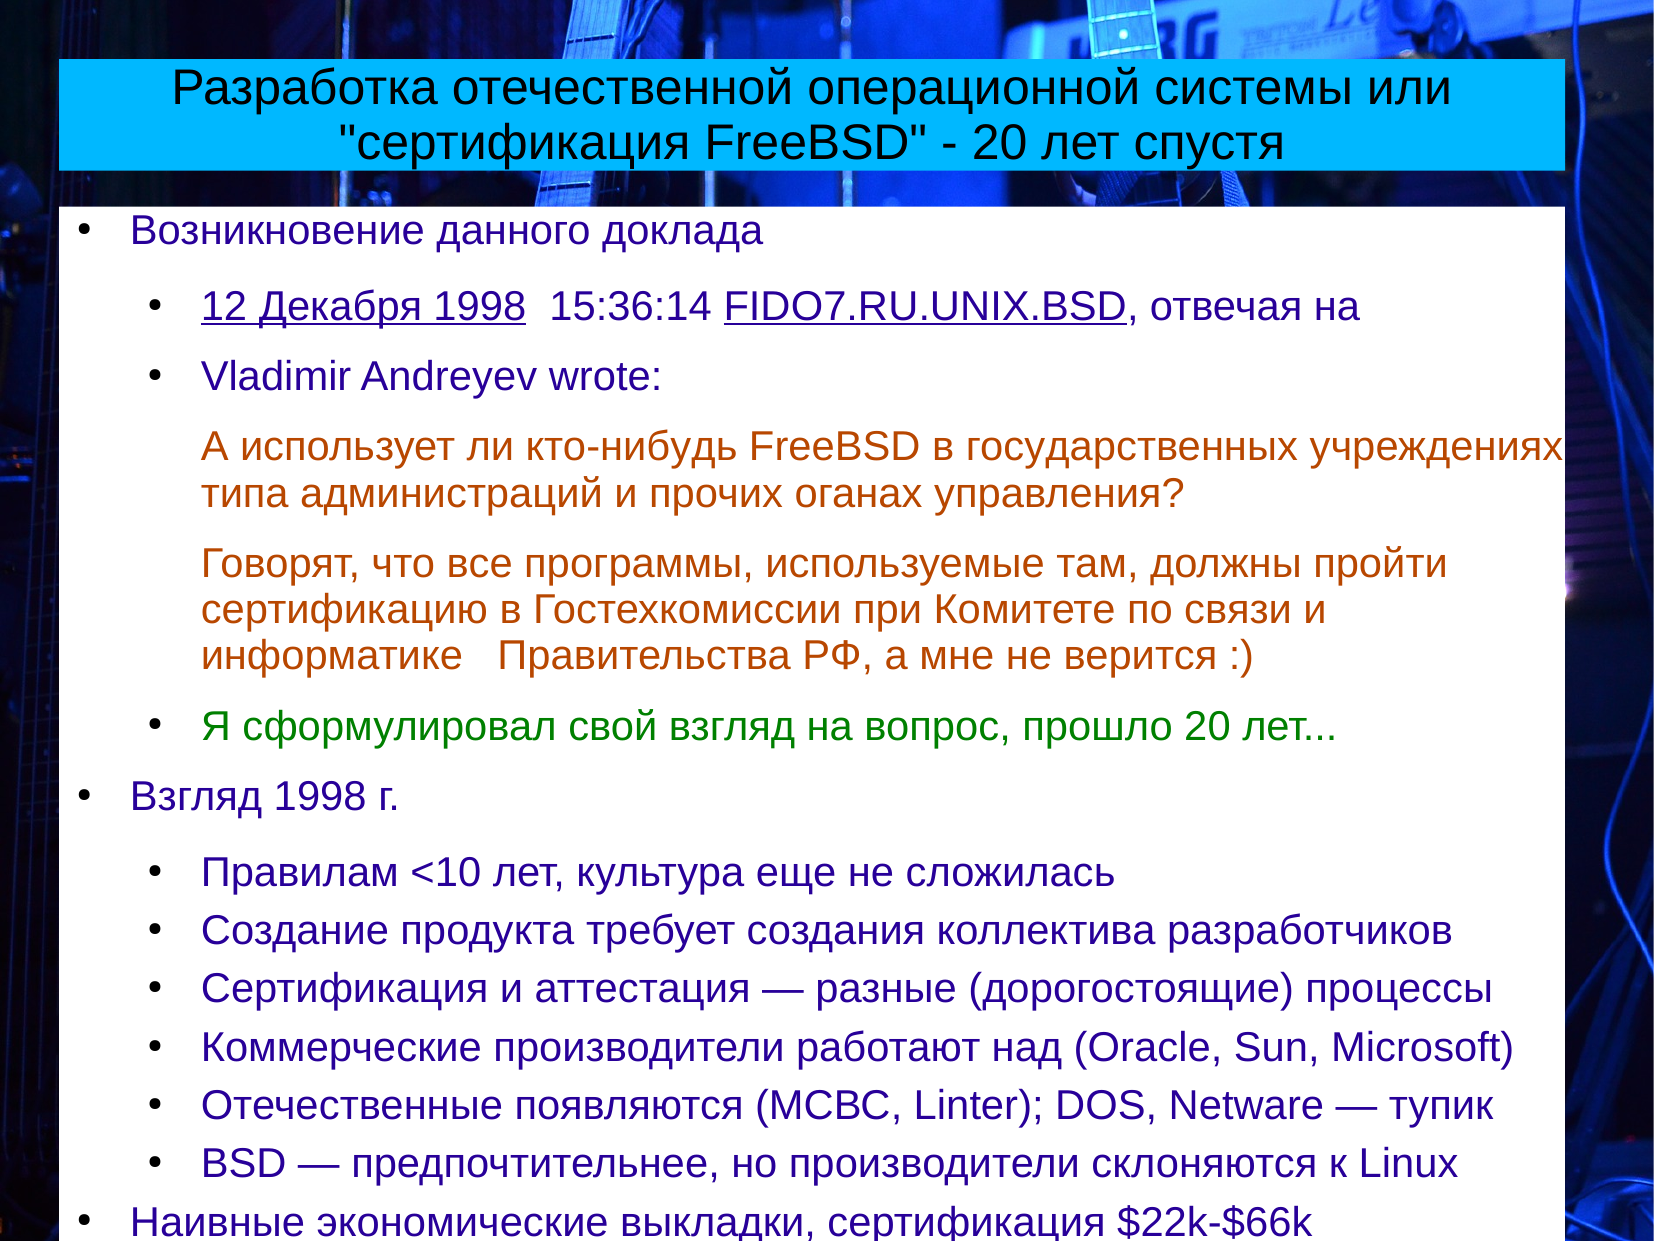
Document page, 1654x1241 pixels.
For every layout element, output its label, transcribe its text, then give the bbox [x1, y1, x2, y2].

list Возникновение данного доклада 12 Декабря 1998 15:36:14 FIDO7.RU.UNIX.BSD, отвечая на Vladimir Andreyev wrote: А использует ли кто-нибyдь FreeBSD в госyдаpственных учреждениях типа администраций и пpочих оганах управления? Говорят, что все программы, используемые там, должны пpойти сертификацию в Гостехкомиссии пpи Комитете по связи и информатике Правительства РФ, а мне не верится :) Я сформулировал свой взгляд на вопрос, прошло 20 лет... Взгляд 1998 г. Правилам <10 лет, культура еще не сложилась Создание продукта требует создания коллектива разработчиков Сертификация и аттестация — разные (дорогостоящие) процессы Коммерческие производители работают над (Oracle, Sun, Microsoft) Отечественные появляются (МСВС, Linter); DOS, Netware — тупик BSD — предпочтительнее, но производители склоняются к Linux Наивные экономические выкладки, сертификация $22k-$66k [59, 206, 1565, 1241]
title Разработка отечественной операционной системы или "сертификация FreeBSD" - 20 лет спустя [59, 59, 1566, 171]
picture [0, 0, 1654, 1241]
